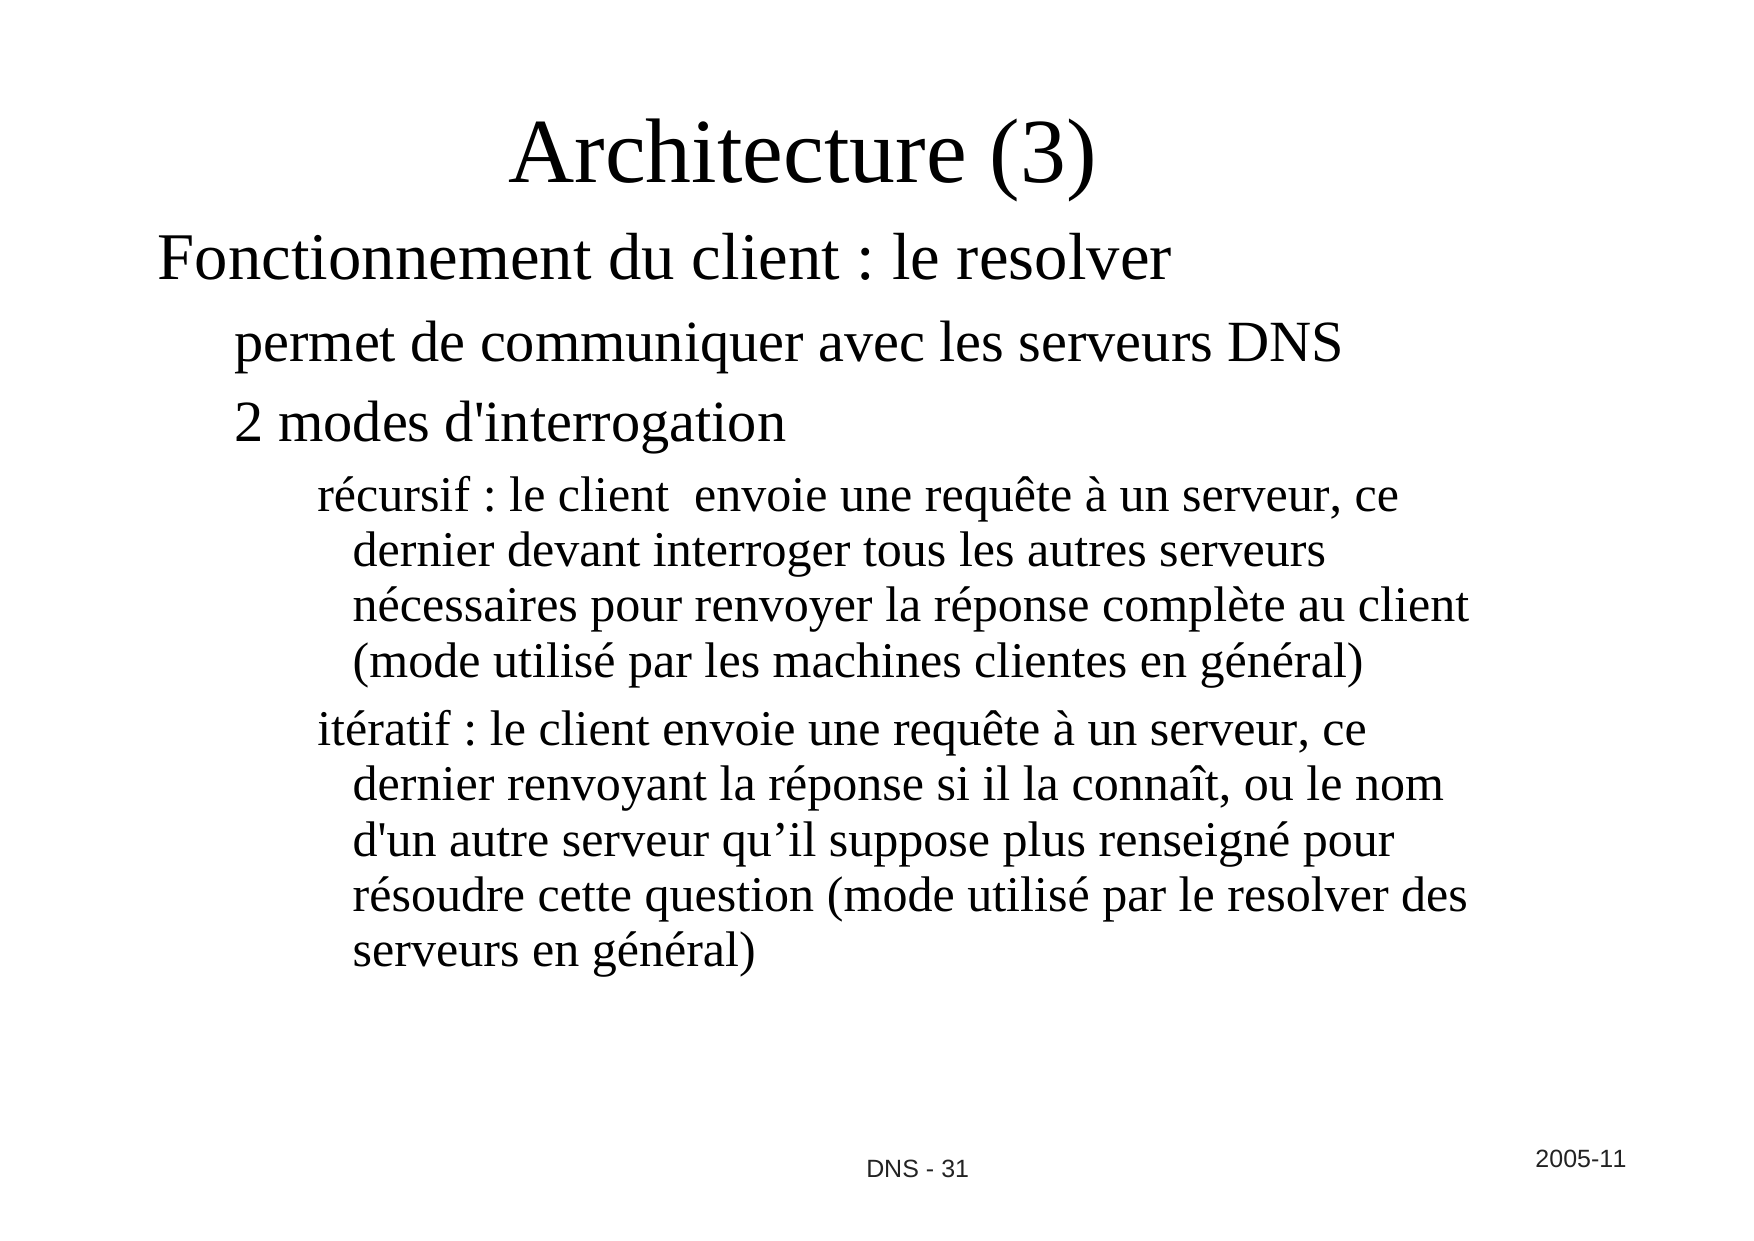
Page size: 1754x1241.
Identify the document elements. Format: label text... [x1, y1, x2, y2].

list Fonctionnement du client : le resolver permet de communiquer avec les serveurs DNS 2 modes d'interrogation récursif : le client envoie une requête à un serveur, ce dernier devant interroger tous les autres serveurs nécessaires pour renvoyer la réponse complète au client (mode utilisé par les machines clientes en général) itératif : le client envoie une requête à un serveur, ce dernier renvoyant la réponse si il la connaît, ou le nom d'un autre serveur qu’il suppose plus renseigné pour résoudre cette question (mode utilisé par le resolver des serveurs en général) [124, 212, 1507, 1051]
title Architecture (3) [112, 57, 1494, 246]
